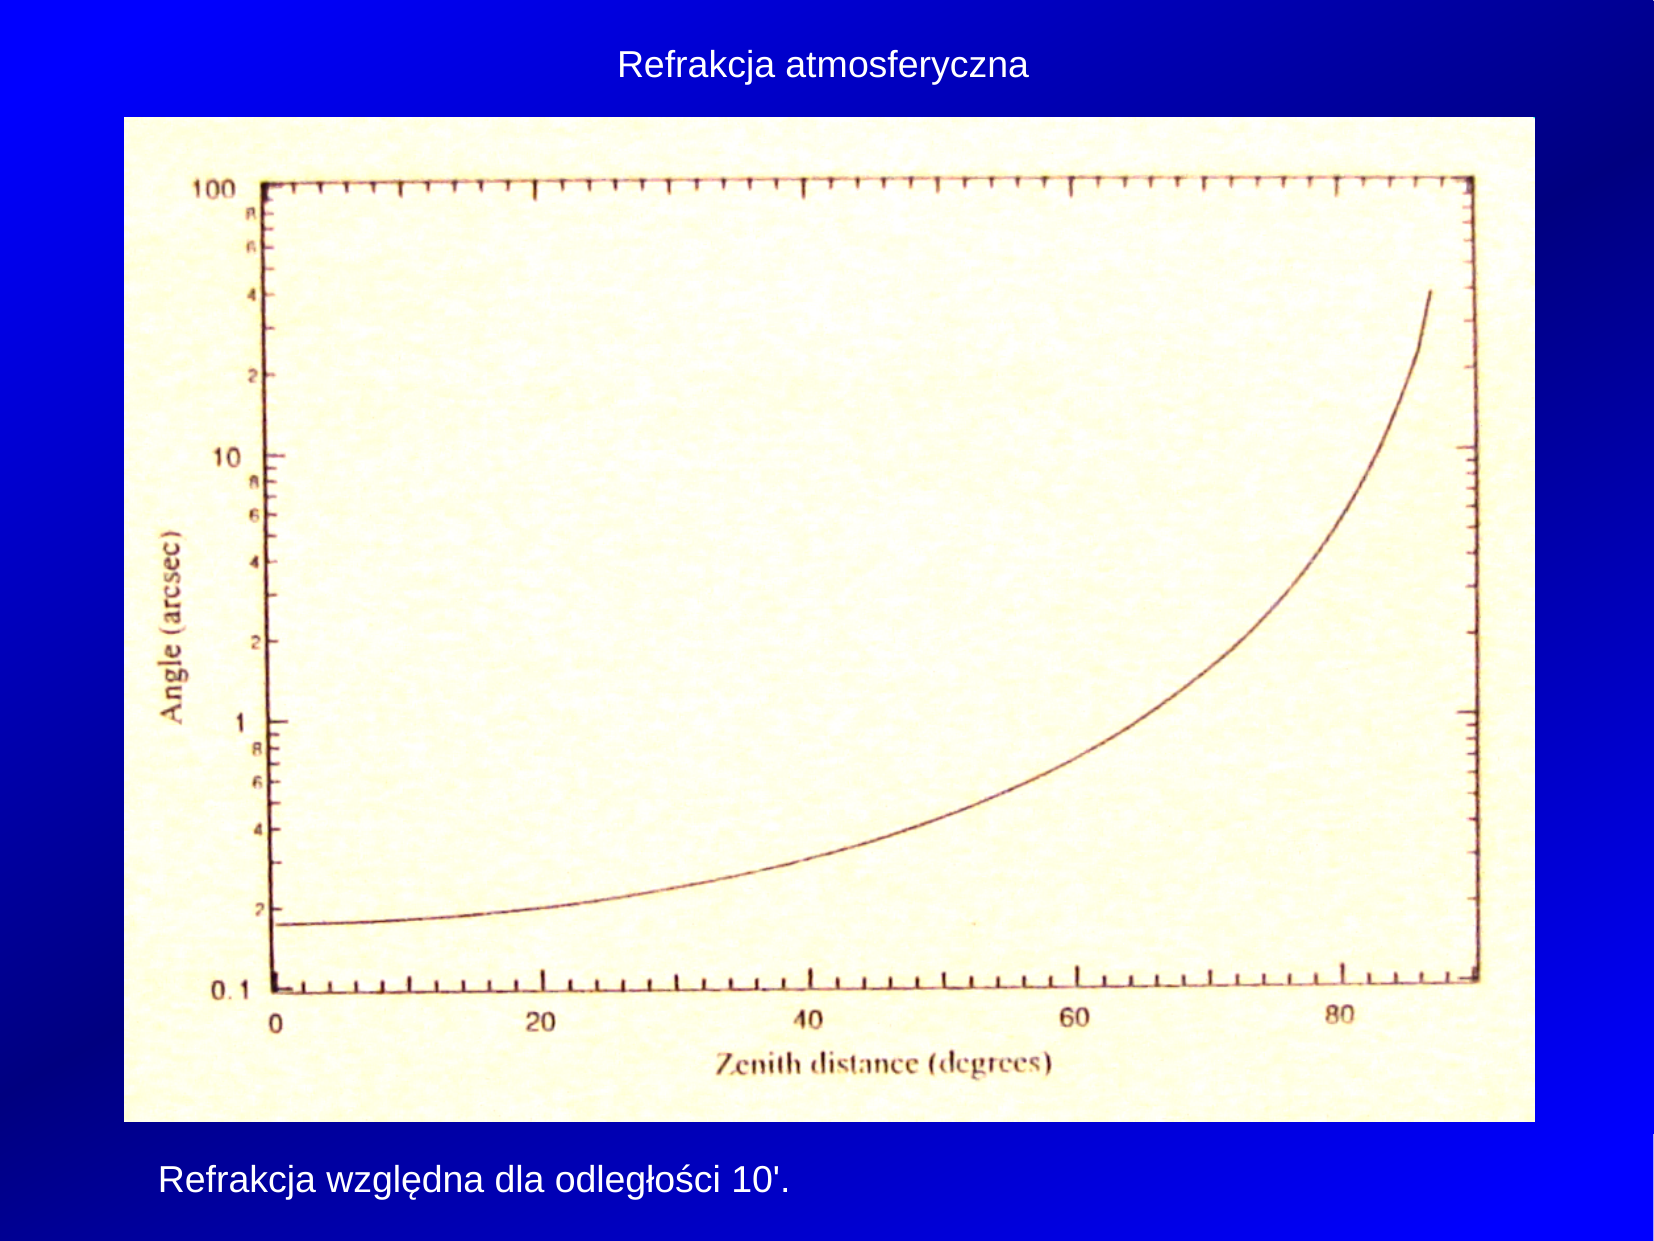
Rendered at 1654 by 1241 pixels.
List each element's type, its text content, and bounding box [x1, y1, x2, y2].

picture [124, 117, 1535, 1123]
text_box Refrakcja względna dla odległości 10'. [143, 1151, 806, 1209]
text_box Refrakcja atmosferyczna [602, 35, 1045, 93]
